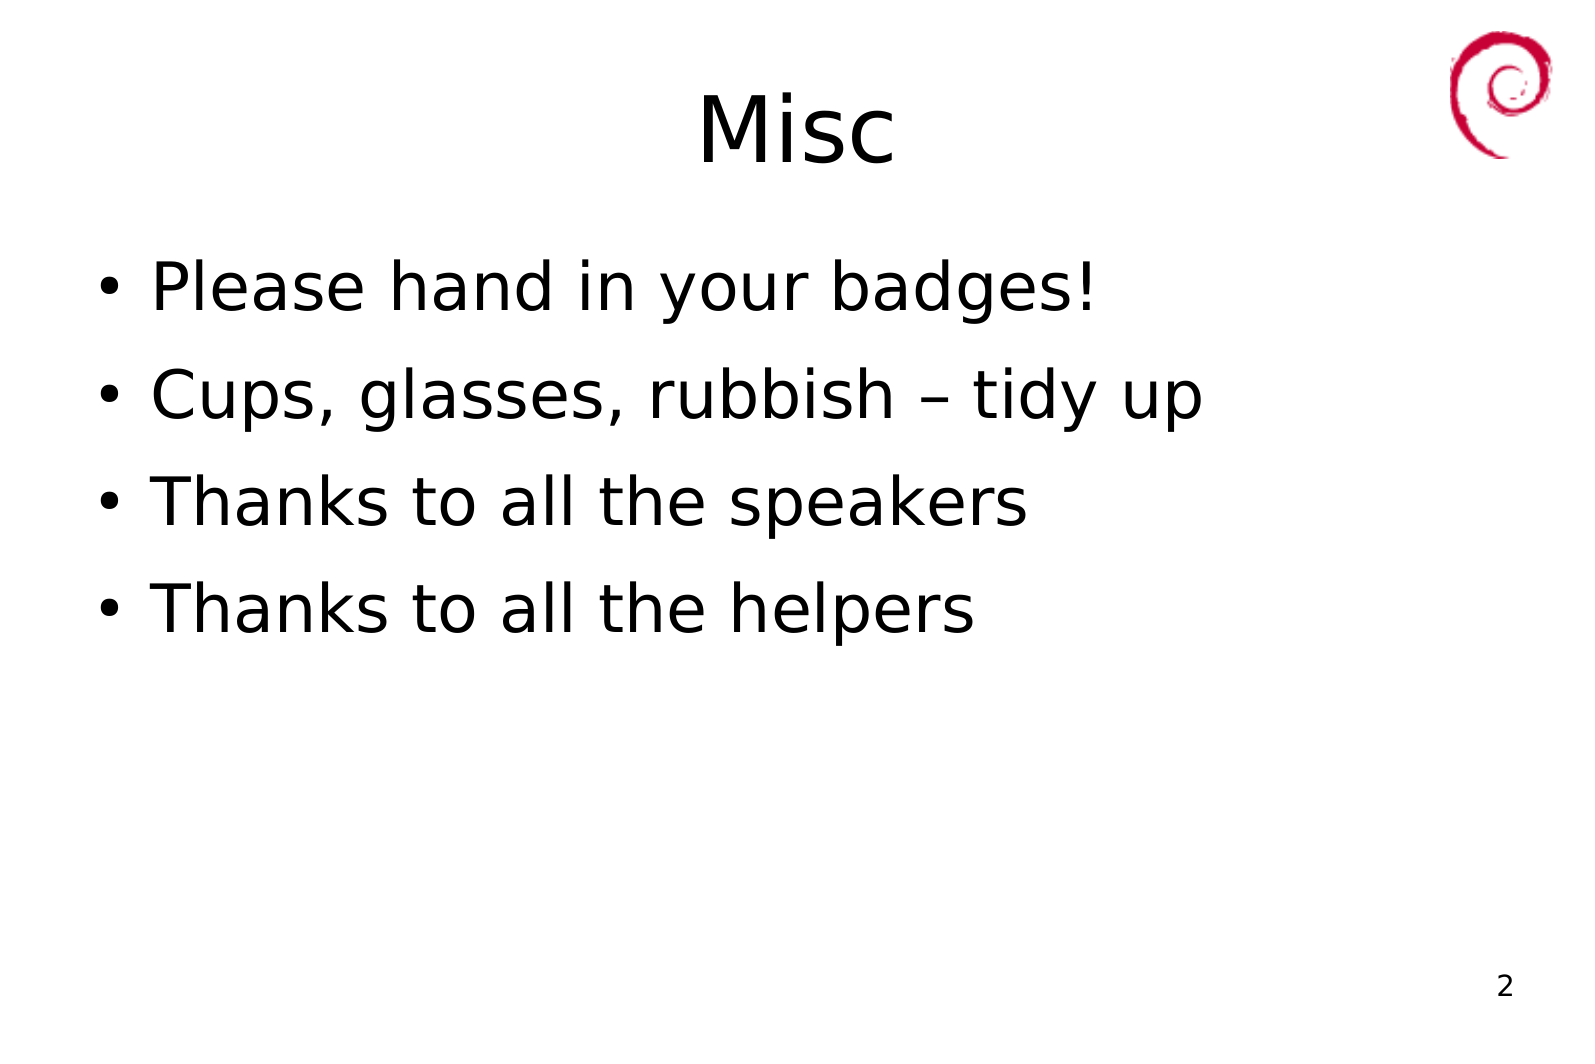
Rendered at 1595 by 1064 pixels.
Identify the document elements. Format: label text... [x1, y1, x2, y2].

picture [1450, 31, 1555, 159]
list Please hand in your badges! Cups, glasses, rubbish – tidy up Thanks to all the speakers Thanks to all the helpers [79, 248, 1515, 951]
title Misc [79, 42, 1515, 221]
